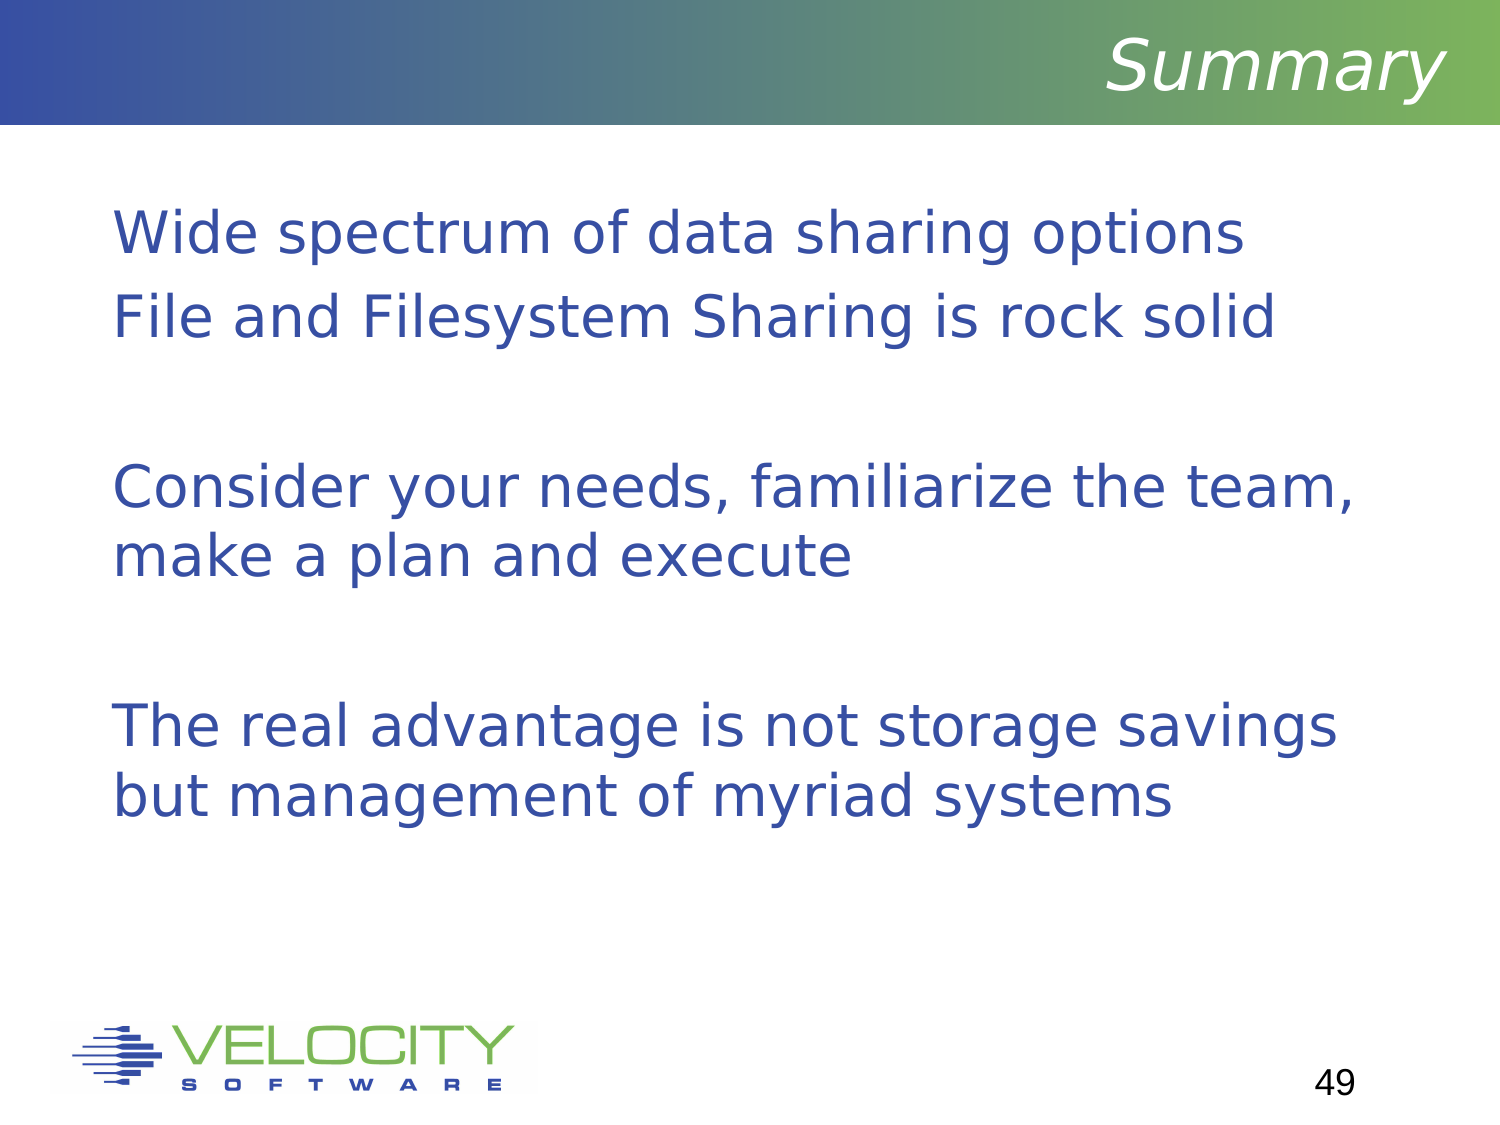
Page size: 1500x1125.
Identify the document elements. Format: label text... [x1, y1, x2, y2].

list Wide spectrum of data sharing options File and Filesystem Sharing is rock solid Consider your needs, familiarize the team, make a plan and execute The real advantage is not storage savings but management of myriad systems [70, 187, 1438, 1005]
picture [50, 1021, 538, 1094]
title Summary [62, 12, 1463, 113]
